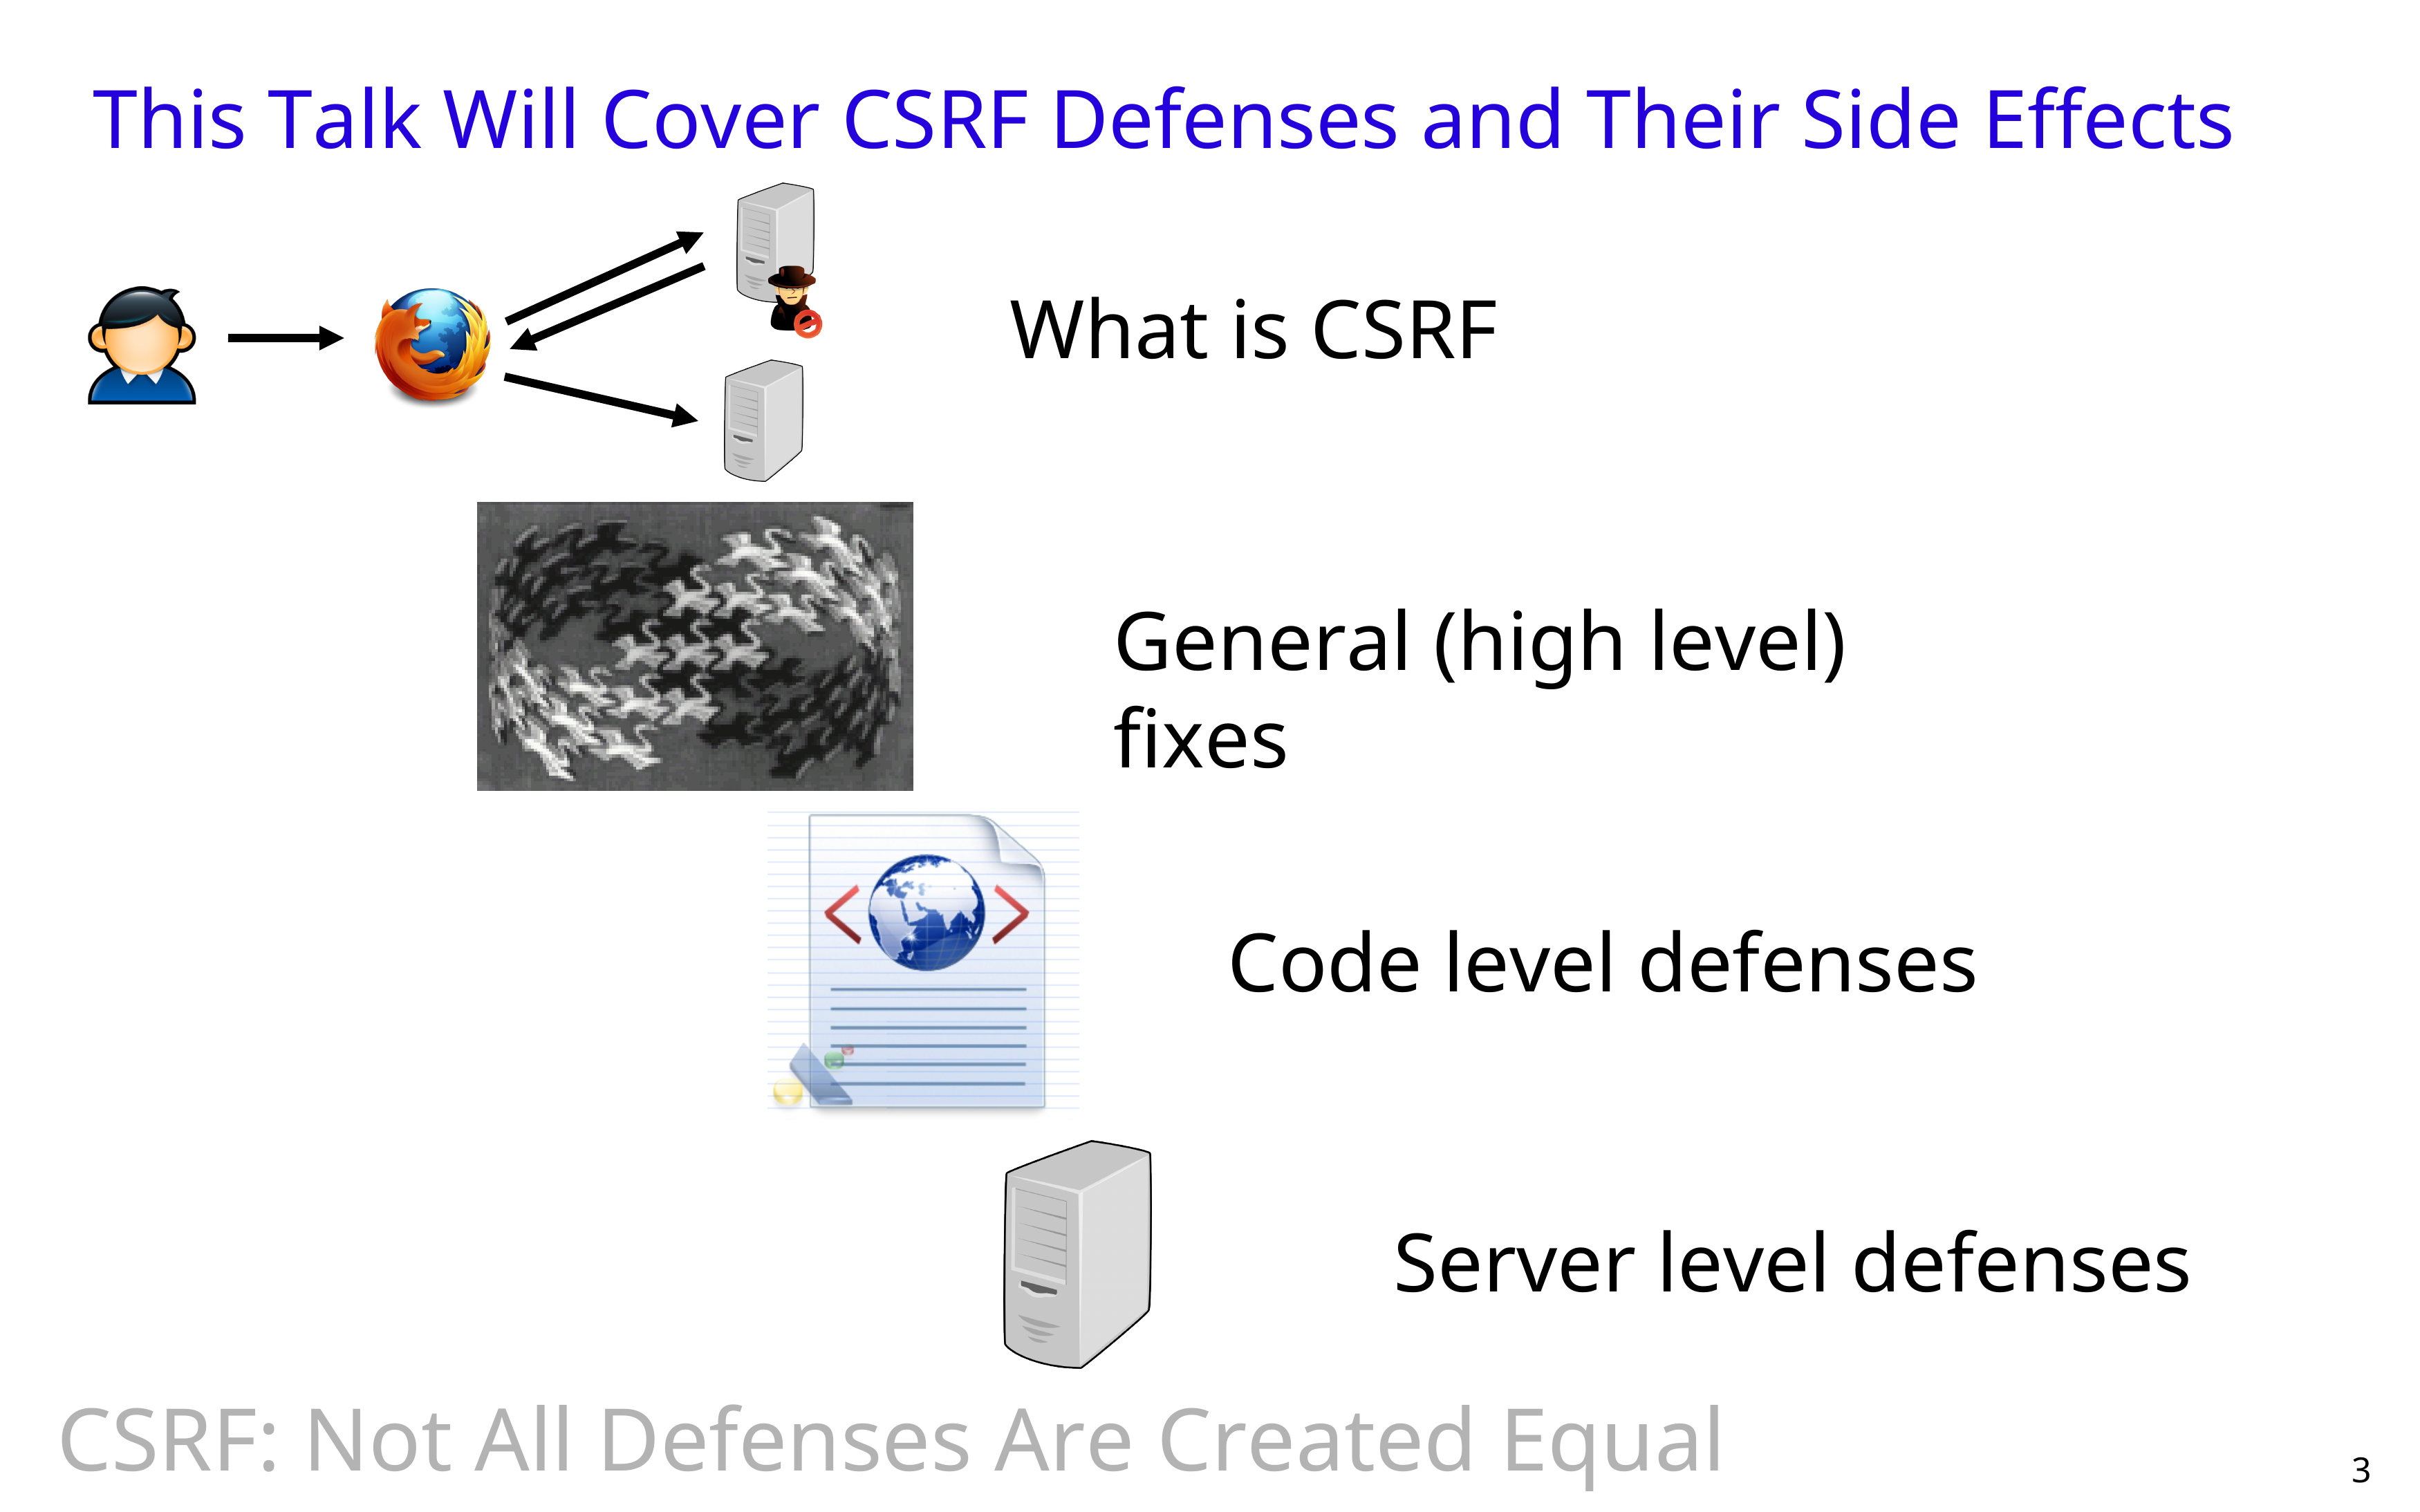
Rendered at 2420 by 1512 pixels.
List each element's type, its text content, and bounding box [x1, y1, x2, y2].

picture [371, 288, 494, 410]
picture [1003, 1140, 1152, 1369]
text_box What is CSRF [996, 268, 2303, 384]
text_box Code level defenses [1213, 902, 2365, 1018]
picture [767, 808, 1079, 1121]
picture [477, 502, 913, 791]
text_box General (high level) fixes [1099, 581, 1982, 696]
text_box <number> [2334, 1443, 2390, 1497]
picture [83, 286, 201, 404]
text_box This Talk Will Cover CSRF Defenses and Their Side Effects [83, 62, 2355, 169]
text_box Server level defenses [1379, 1202, 2355, 1318]
picture [736, 183, 831, 341]
picture [724, 360, 803, 482]
